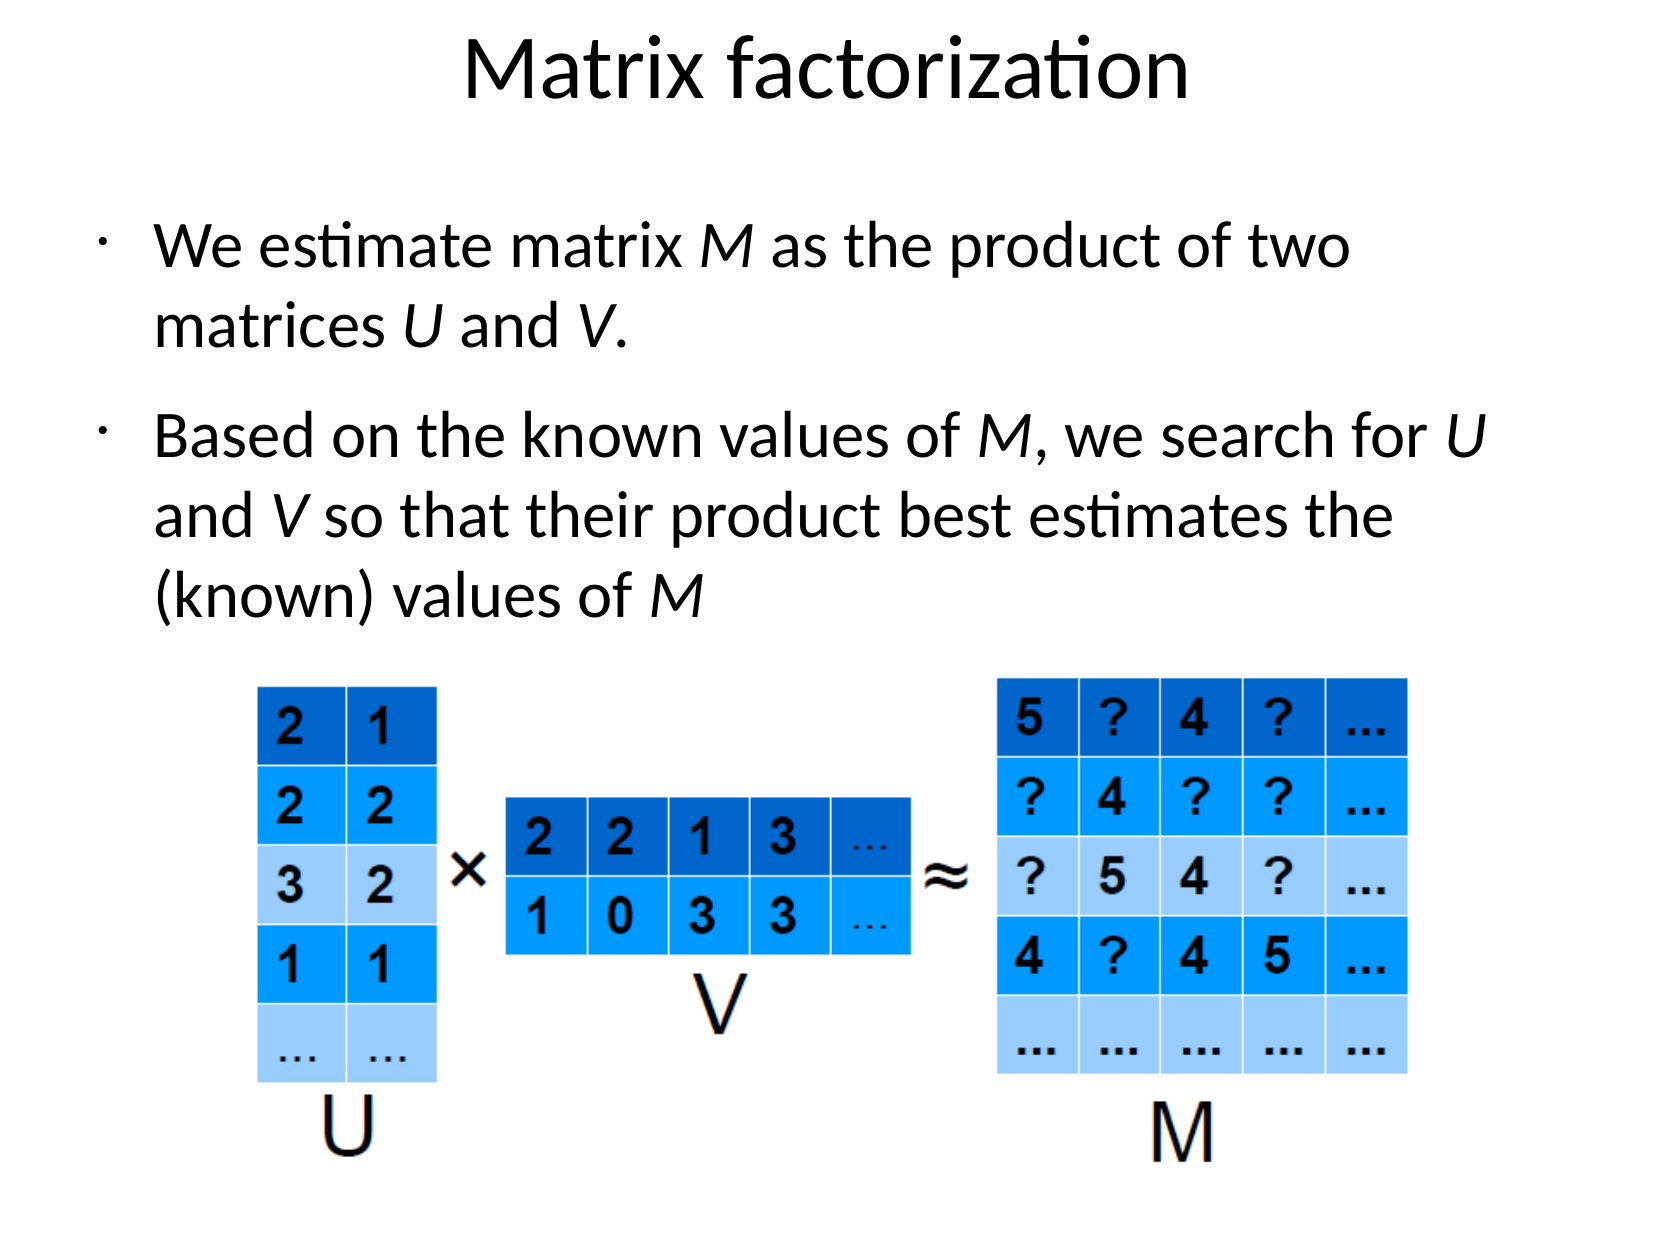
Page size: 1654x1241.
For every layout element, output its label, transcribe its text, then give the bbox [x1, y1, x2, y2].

title Matrix factorization [82, 0, 1571, 193]
list We estimate matrix M as the product of two matrices U and V. Based on the known values of M, we search for U and V so that their product best estimates the (known) values of M [82, 193, 1571, 1013]
picture [232, 670, 1425, 1176]
